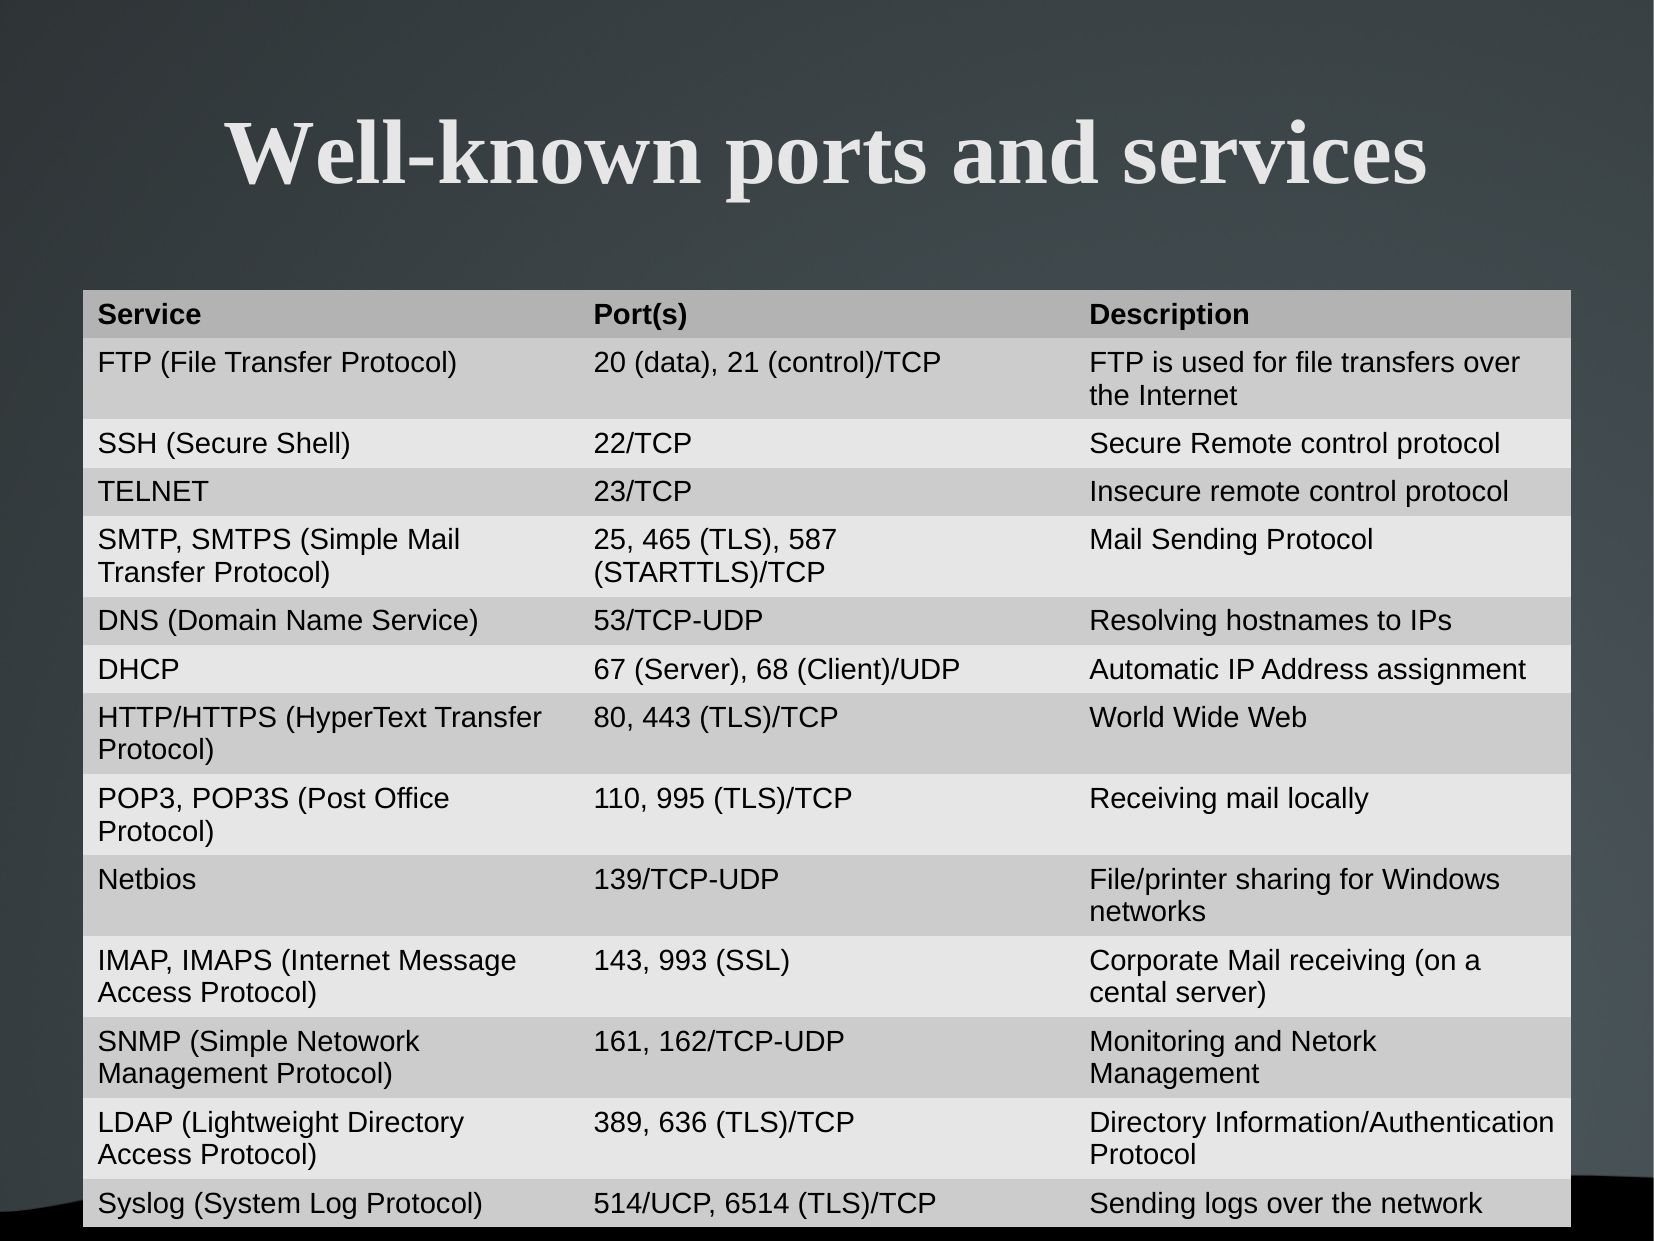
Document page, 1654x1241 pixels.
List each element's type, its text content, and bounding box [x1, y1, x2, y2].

table_cell Directory Information/Authentication Protocol [1075, 1098, 1571, 1179]
table_cell FTP (File Transfer Protocol) [83, 338, 579, 419]
table_cell 143, 993 (SSL) [579, 936, 1075, 1017]
picture [0, 0, 1654, 1241]
table_cell 110, 995 (TLS)/TCP [579, 774, 1075, 855]
table_cell Syslog (System Log Protocol) [83, 1179, 579, 1227]
table_cell SMTP, SMTPS (Simple Mail Transfer Protocol) [83, 516, 579, 597]
table_cell File/printer sharing for Windows networks [1075, 855, 1571, 936]
table_cell LDAP (Lightweight Directory Access Protocol) [83, 1098, 579, 1179]
table_cell FTP is used for file transfers over the Internet [1075, 338, 1571, 419]
table_header Description [1075, 290, 1571, 338]
table_cell 67 (Server), 68 (Client)/UDP [579, 645, 1075, 693]
table_cell Mail Sending Protocol [1075, 516, 1571, 597]
table_cell Resolving hostnames to IPs [1075, 597, 1571, 645]
table_header Service [83, 290, 579, 338]
table_cell Corporate Mail receiving (on a cental server) [1075, 936, 1571, 1017]
table_cell SNMP (Simple Netowork Management Protocol) [83, 1017, 579, 1098]
table_cell 139/TCP-UDP [579, 855, 1075, 936]
table_cell 20 (data), 21 (control)/TCP [579, 338, 1075, 419]
table_cell 53/TCP-UDP [579, 597, 1075, 645]
table_cell SSH (Secure Shell) [83, 419, 579, 468]
table_cell World Wide Web [1075, 693, 1571, 774]
table_cell 389, 636 (TLS)/TCP [579, 1098, 1075, 1179]
table_cell 25, 465 (TLS), 587 (STARTTLS)/TCP [579, 516, 1075, 597]
table_cell DHCP [83, 645, 579, 693]
table_cell TELNET [83, 468, 579, 516]
table_header Port(s) [579, 290, 1075, 338]
table_cell Secure Remote control protocol [1075, 419, 1571, 468]
table_cell Insecure remote control protocol [1075, 468, 1571, 516]
table_cell IMAP, IMAPS (Internet Message Access Protocol) [83, 936, 579, 1017]
table_cell HTTP/HTTPS (HyperText Transfer Protocol) [83, 693, 579, 774]
table_cell 23/TCP [579, 468, 1075, 516]
table_cell Sending logs over the network [1075, 1179, 1571, 1227]
table_cell DNS (Domain Name Service) [83, 597, 579, 645]
table_cell 22/TCP [579, 419, 1075, 468]
table_cell 80, 443 (TLS)/TCP [579, 693, 1075, 774]
table_cell Automatic IP Address assignment [1075, 645, 1571, 693]
table_cell 514/UCP, 6514 (TLS)/TCP [579, 1179, 1075, 1227]
title Well-known ports and services [82, 49, 1571, 257]
table_cell POP3, POP3S (Post Office Protocol) [83, 774, 579, 855]
table_cell Receiving mail locally [1075, 774, 1571, 855]
table_cell Netbios [83, 855, 579, 936]
table_cell Monitoring and Netork Management [1075, 1017, 1571, 1098]
table_cell 161, 162/TCP-UDP [579, 1017, 1075, 1098]
